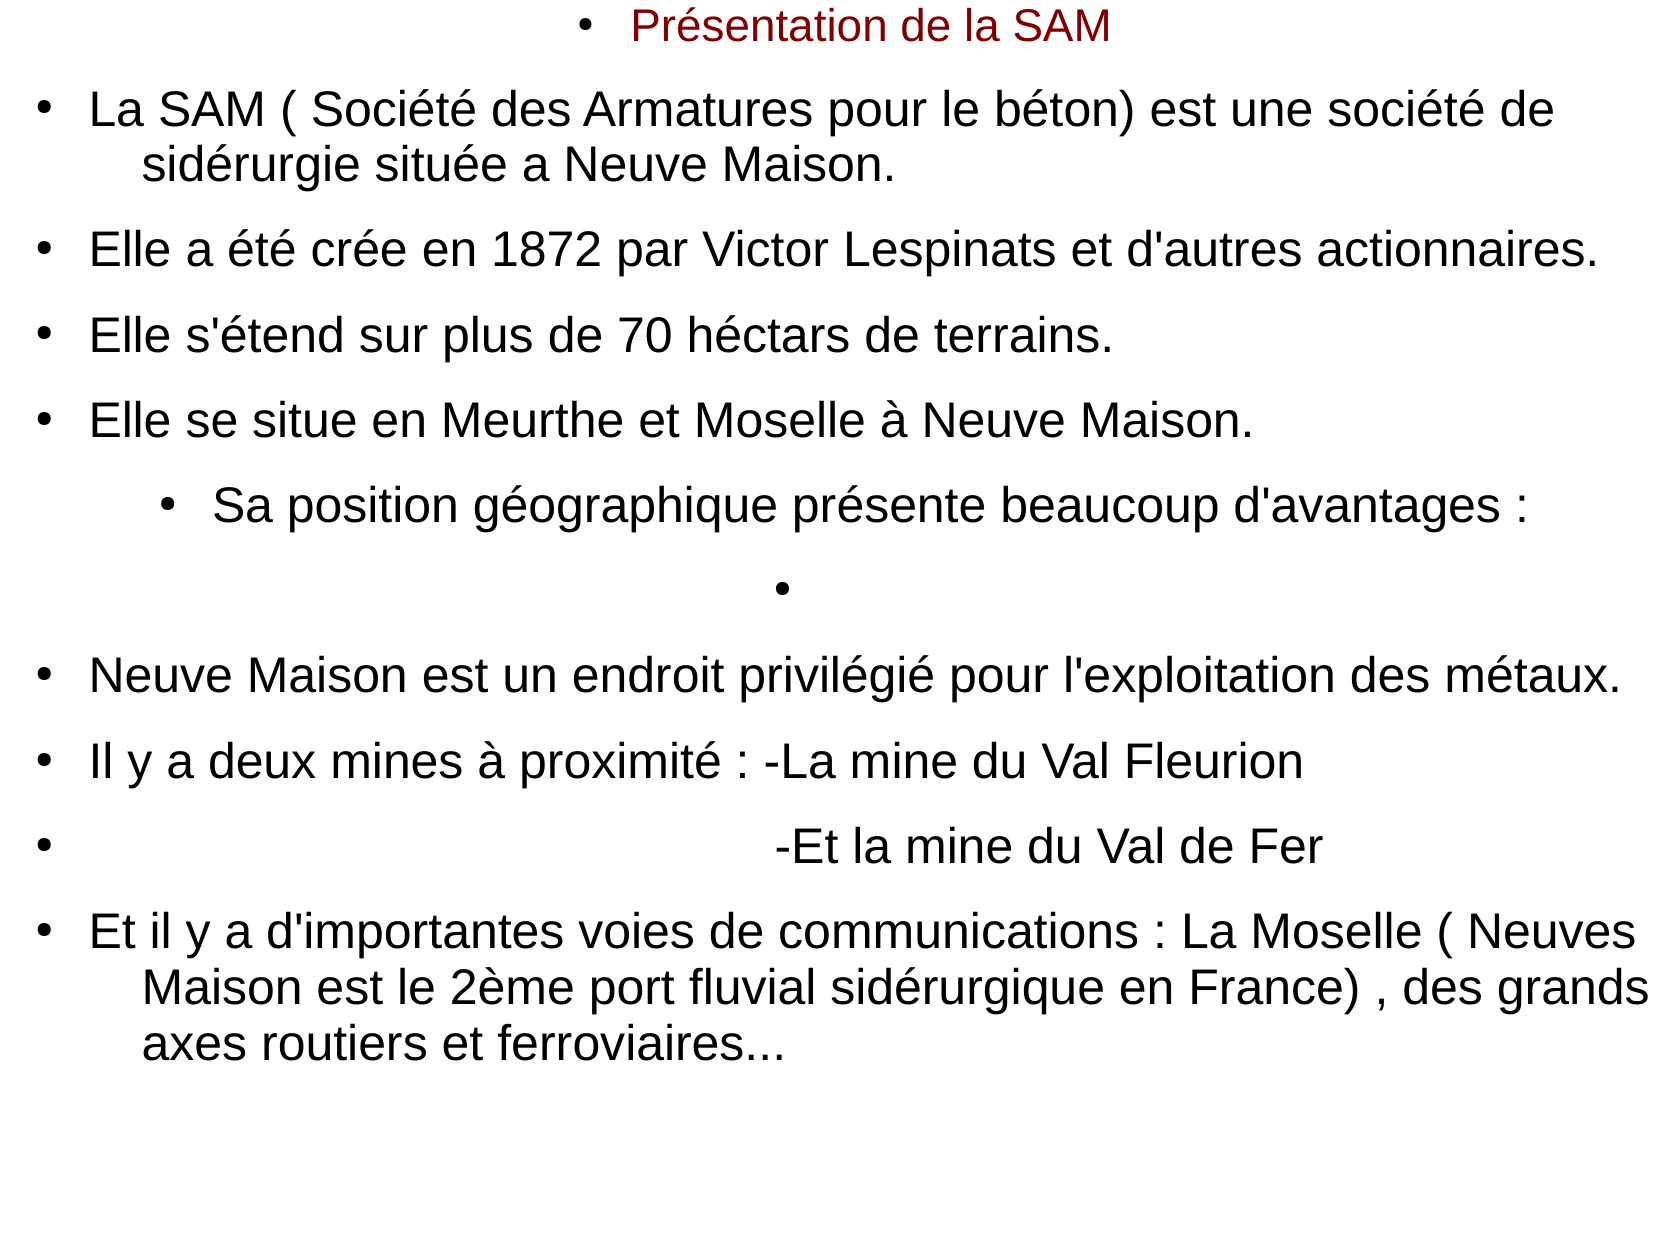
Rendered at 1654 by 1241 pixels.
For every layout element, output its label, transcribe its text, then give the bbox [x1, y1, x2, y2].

list Présentation de la SAM La SAM ( Société des Armatures pour le béton) est une société de sidérurgie située a Neuve Maison. Elle a été crée en 1872 par Victor Lespinats et d'autres actionnaires. Elle s'étend sur plus de 70 héctars de terrains. Elle se situe en Meurthe et Moselle à Neuve Maison. Sa position géographique présente beaucoup d'avantages : Neuve Maison est un endroit privilégié pour l'exploitation des métaux. Il y a deux mines à proximité : -La mine du Val Fleurion -Et la mine du Val de Fer Et il y a d'importantes voies de communications : La Moselle ( Neuves Maison est le 2ème port fluvial sidérurgique en France) , des grands axes routiers et ferroviaires... [0, 0, 1654, 1241]
